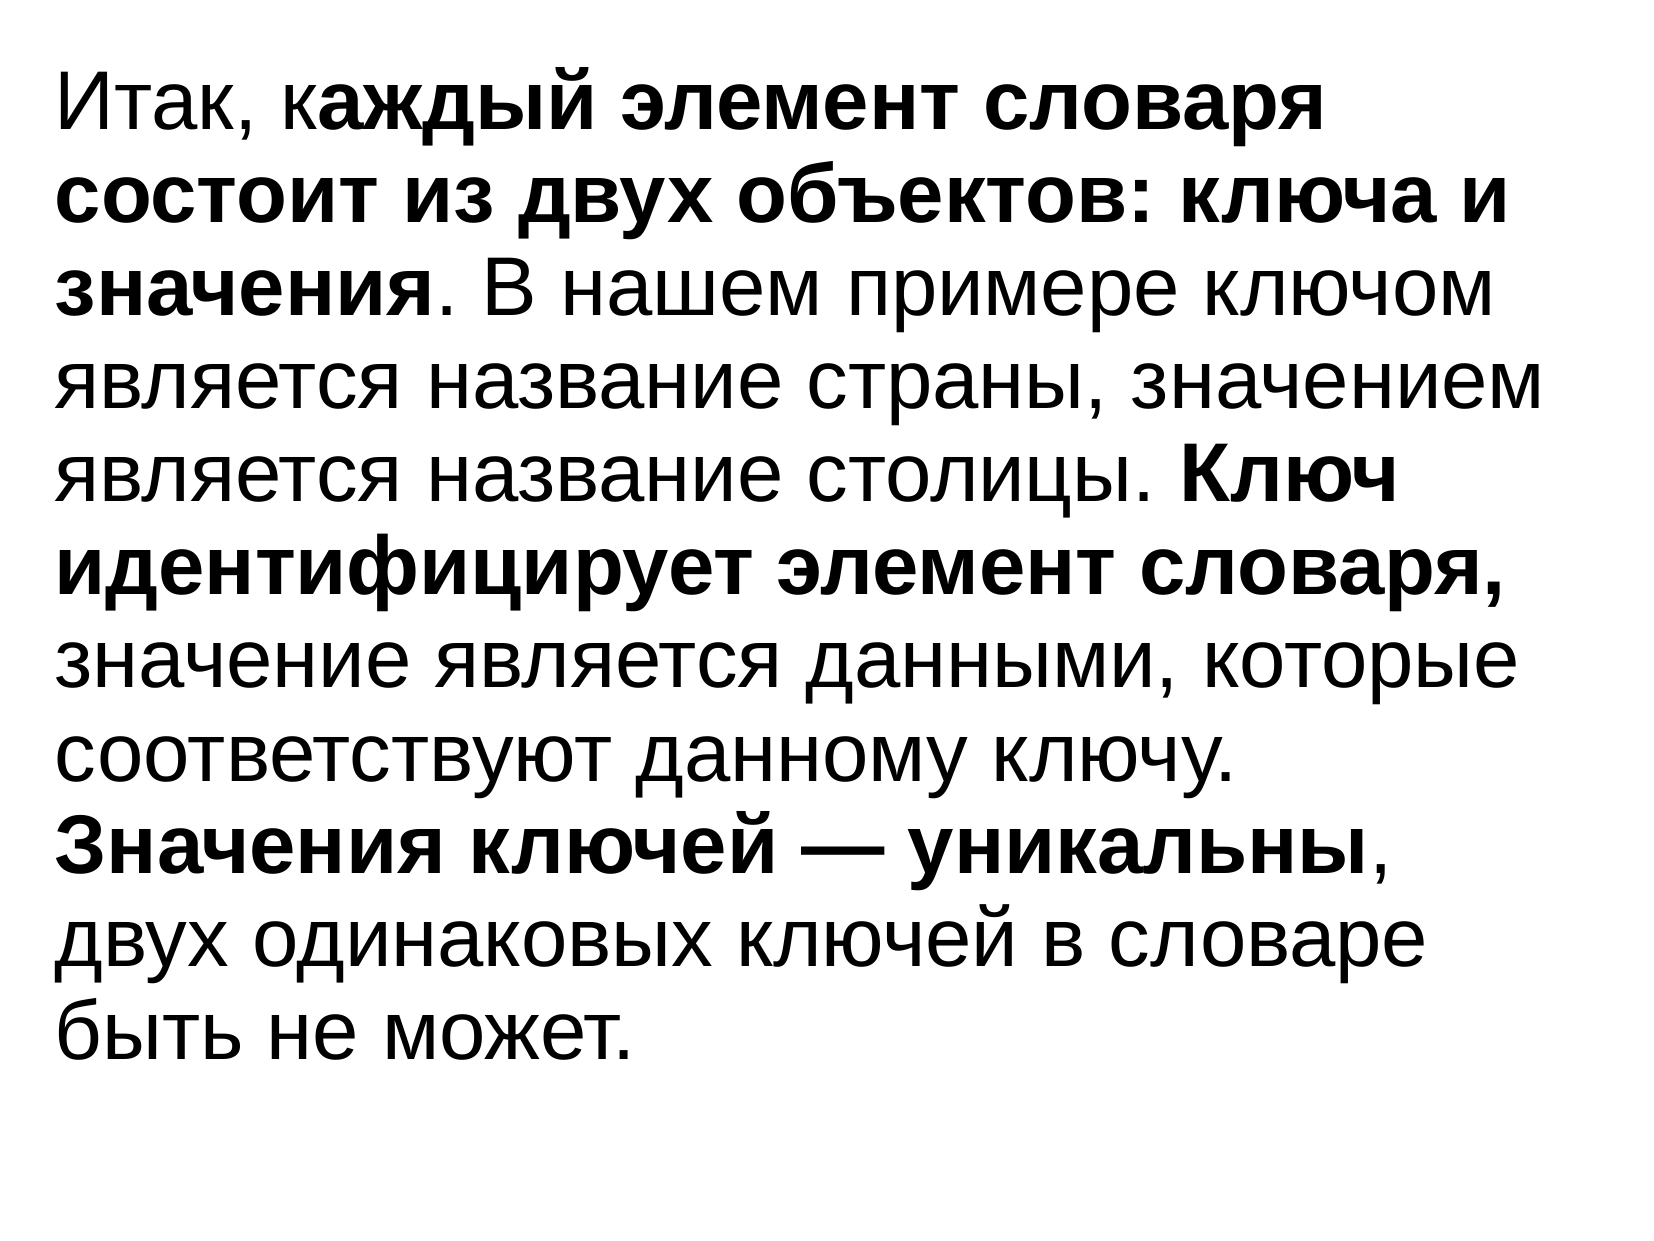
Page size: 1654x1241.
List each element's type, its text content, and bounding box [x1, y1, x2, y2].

text_box Итак, каждый элемент словаря состоит из двух объектов: ключа и значения. В нашем примере ключом является название страны, значением является название столицы. Ключ идентифицирует элемент словаря, значение является данными, которые соответствуют данному ключу. Значения ключей — уникальны, двух одинаковых ключей в словаре быть не может. [40, 47, 1571, 1086]
